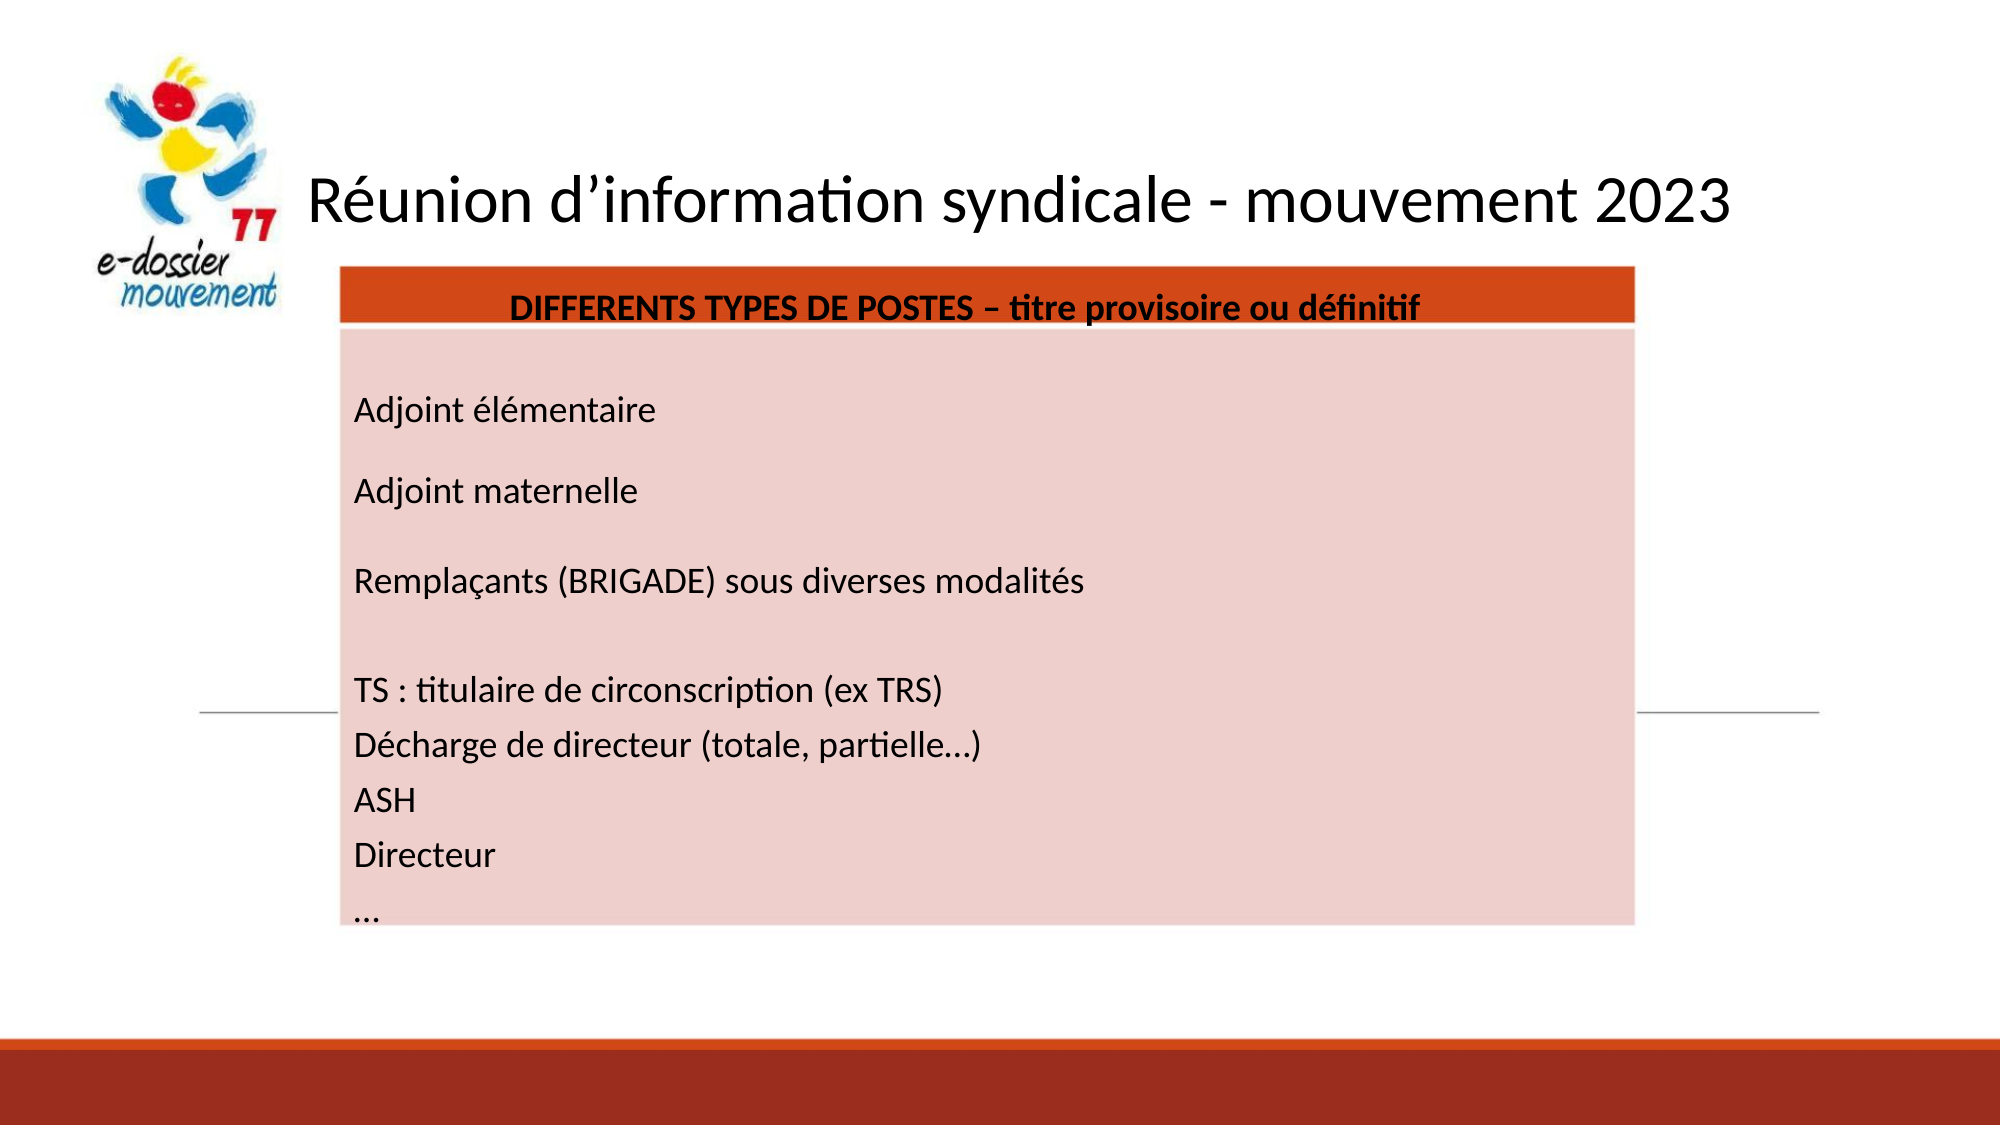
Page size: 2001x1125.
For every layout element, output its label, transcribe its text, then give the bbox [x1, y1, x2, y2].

text_box Remplaçants (BRIGADE) sous diverses modalités TS : titulaire de circonscription (ex TRS) Décharge de directeur (totale, partielle…) ASH Directeur … [353, 545, 1435, 931]
text_box [0, 0, 2000, 1125]
text_box DIFFERENTS TYPES DE POSTES – titre provisoire ou définitif Adjoint élémentaire [353, 273, 1499, 430]
text_box Adjoint maternelle [354, 456, 667, 512]
text_box Réunion d’information syndicale - mouvement 2023 [307, 137, 1876, 237]
